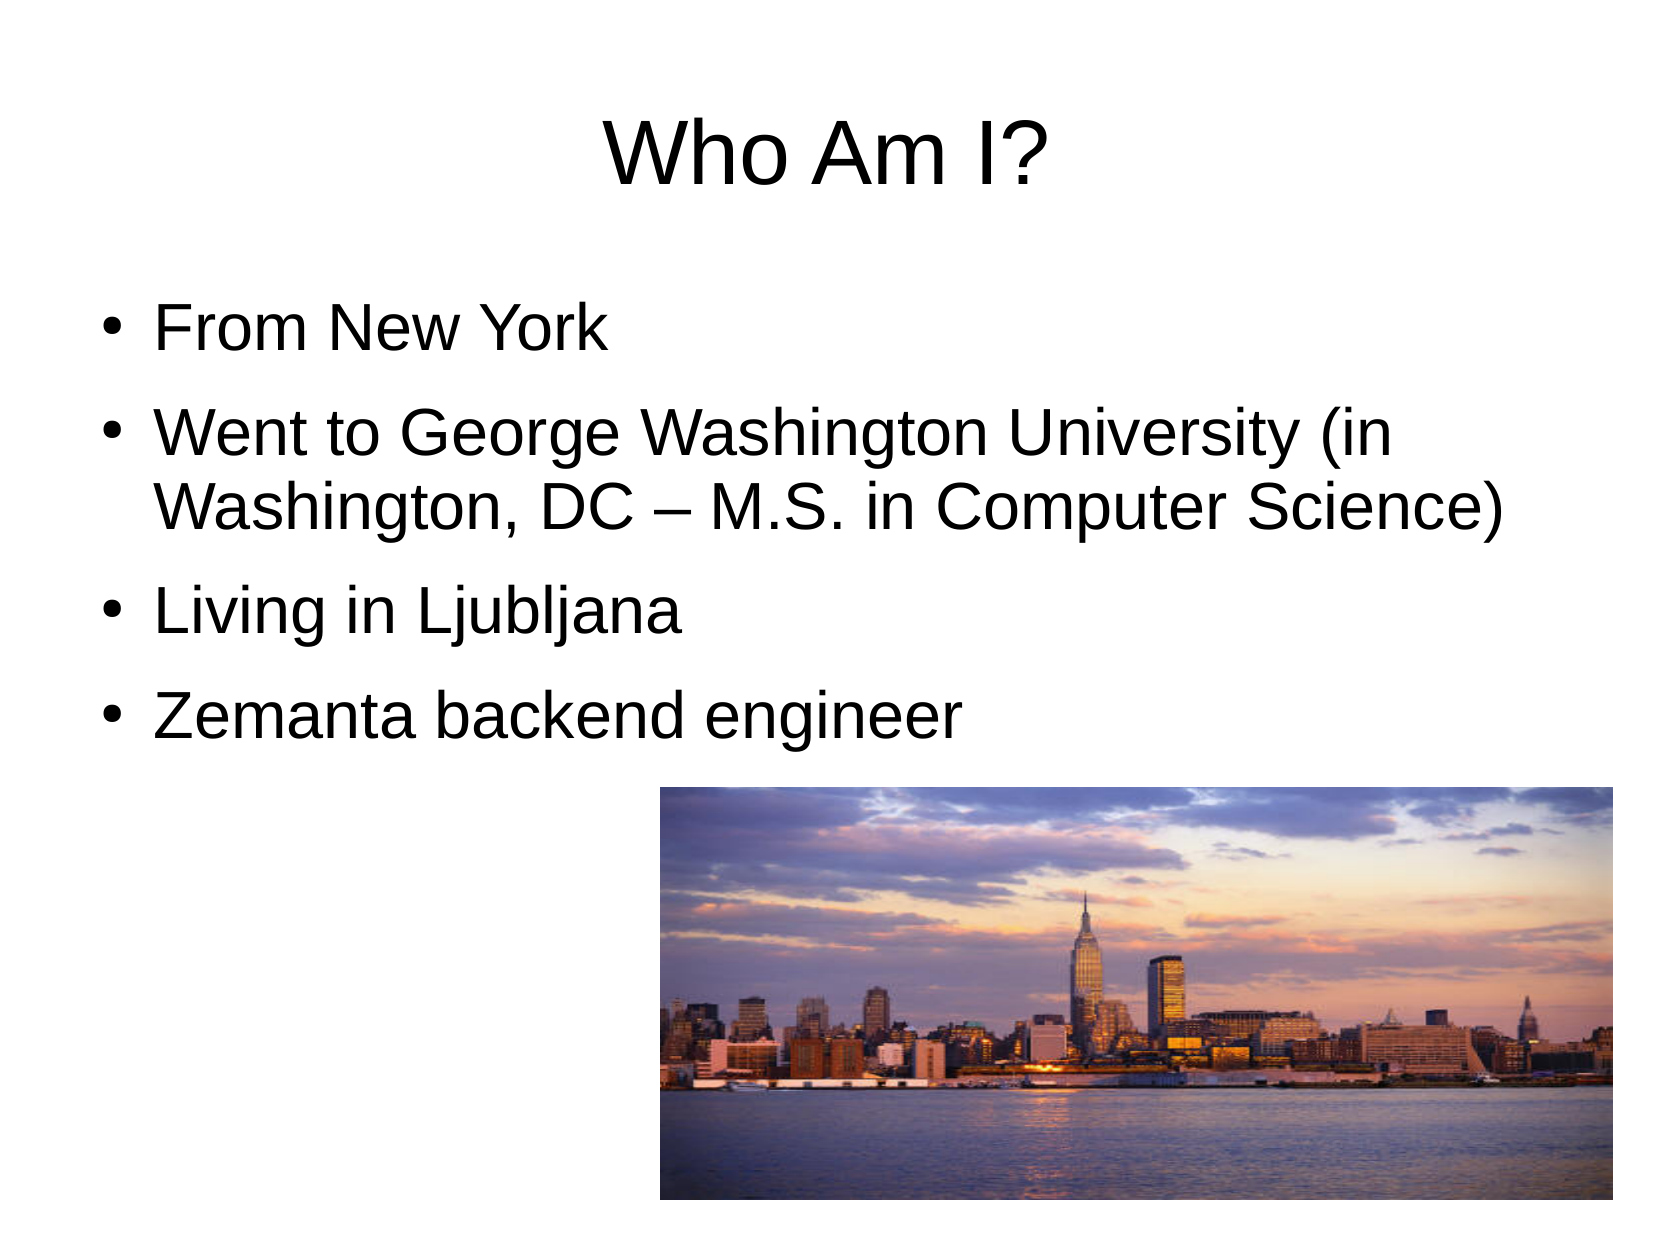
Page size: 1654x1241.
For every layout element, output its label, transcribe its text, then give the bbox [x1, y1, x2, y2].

picture [660, 787, 1613, 1201]
title Who Am I? [82, 49, 1571, 257]
list From New York Went to George Washington University (in Washington, DC – M.S. in Computer Science) Living in Ljubljana Zemanta backend engineer [82, 290, 1571, 1109]
